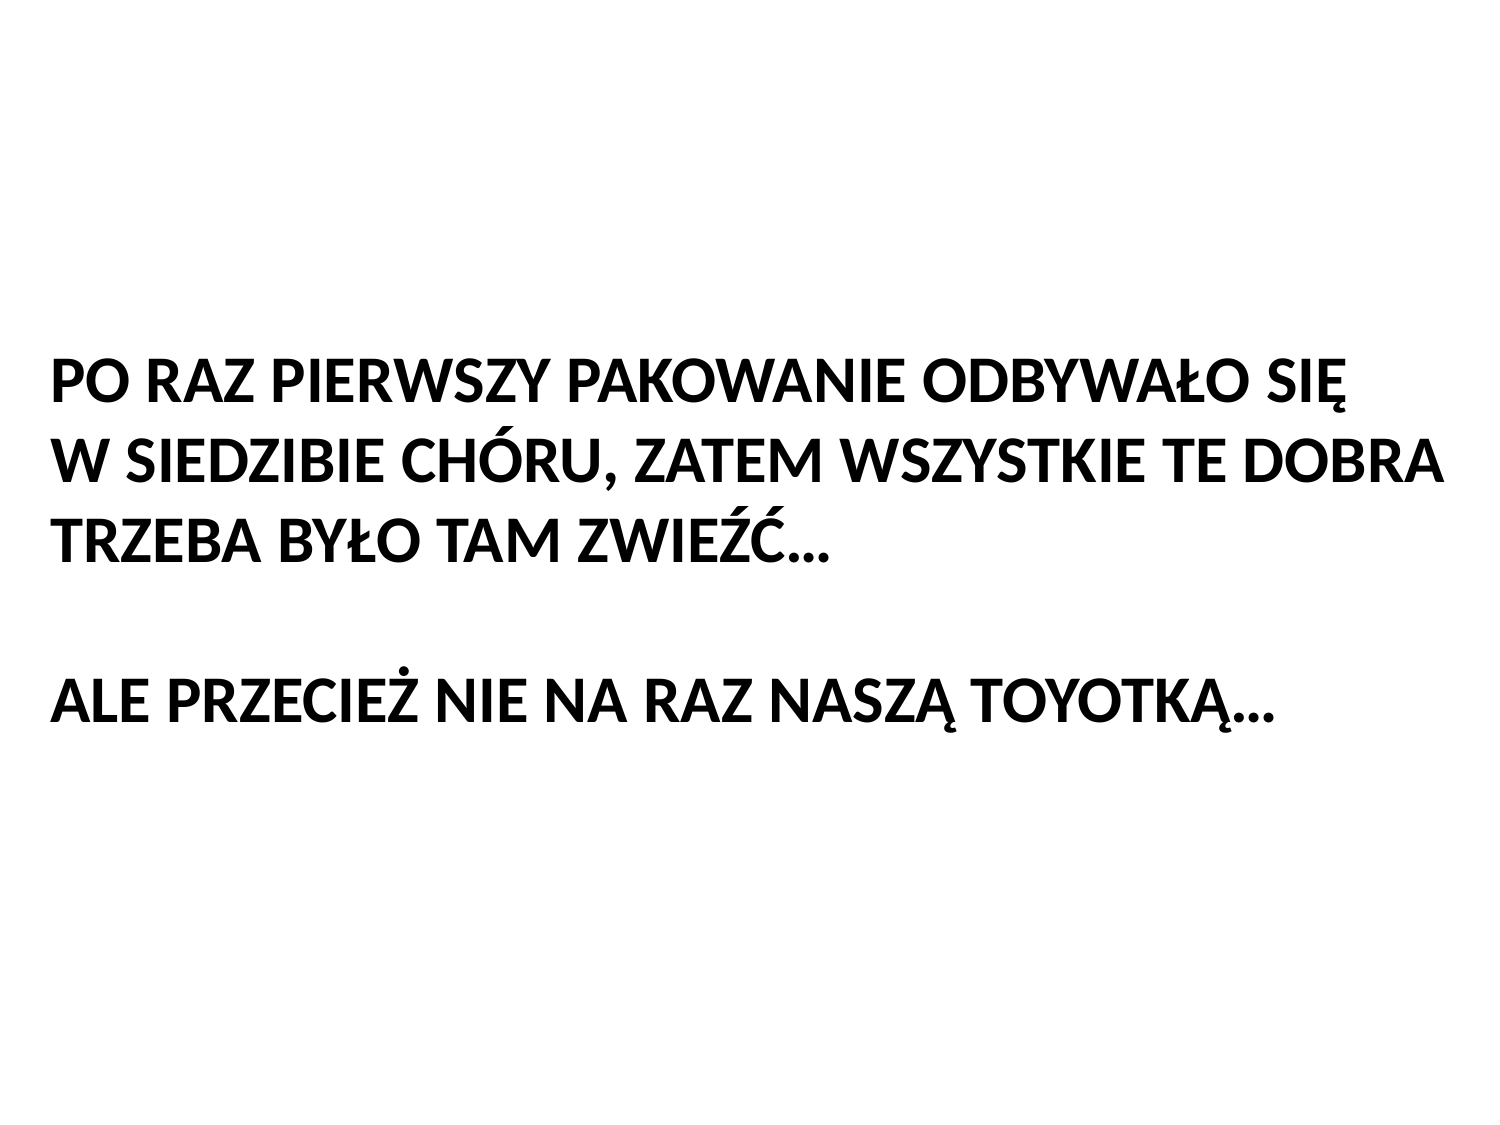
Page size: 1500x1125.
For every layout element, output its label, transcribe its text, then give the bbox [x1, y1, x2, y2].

text_box PO RAZ PIERWSZY PAKOWANIE ODBYWAŁO SIĘ W SIEDZIBIE CHÓRU, ZATEM WSZYSTKIE TE DOBRA TRZEBA BYŁO TAM ZWIEŹĆ… ALE PRZECIEŻ NIE NA RAZ NASZĄ TOYOTKĄ… [35, 328, 1477, 793]
